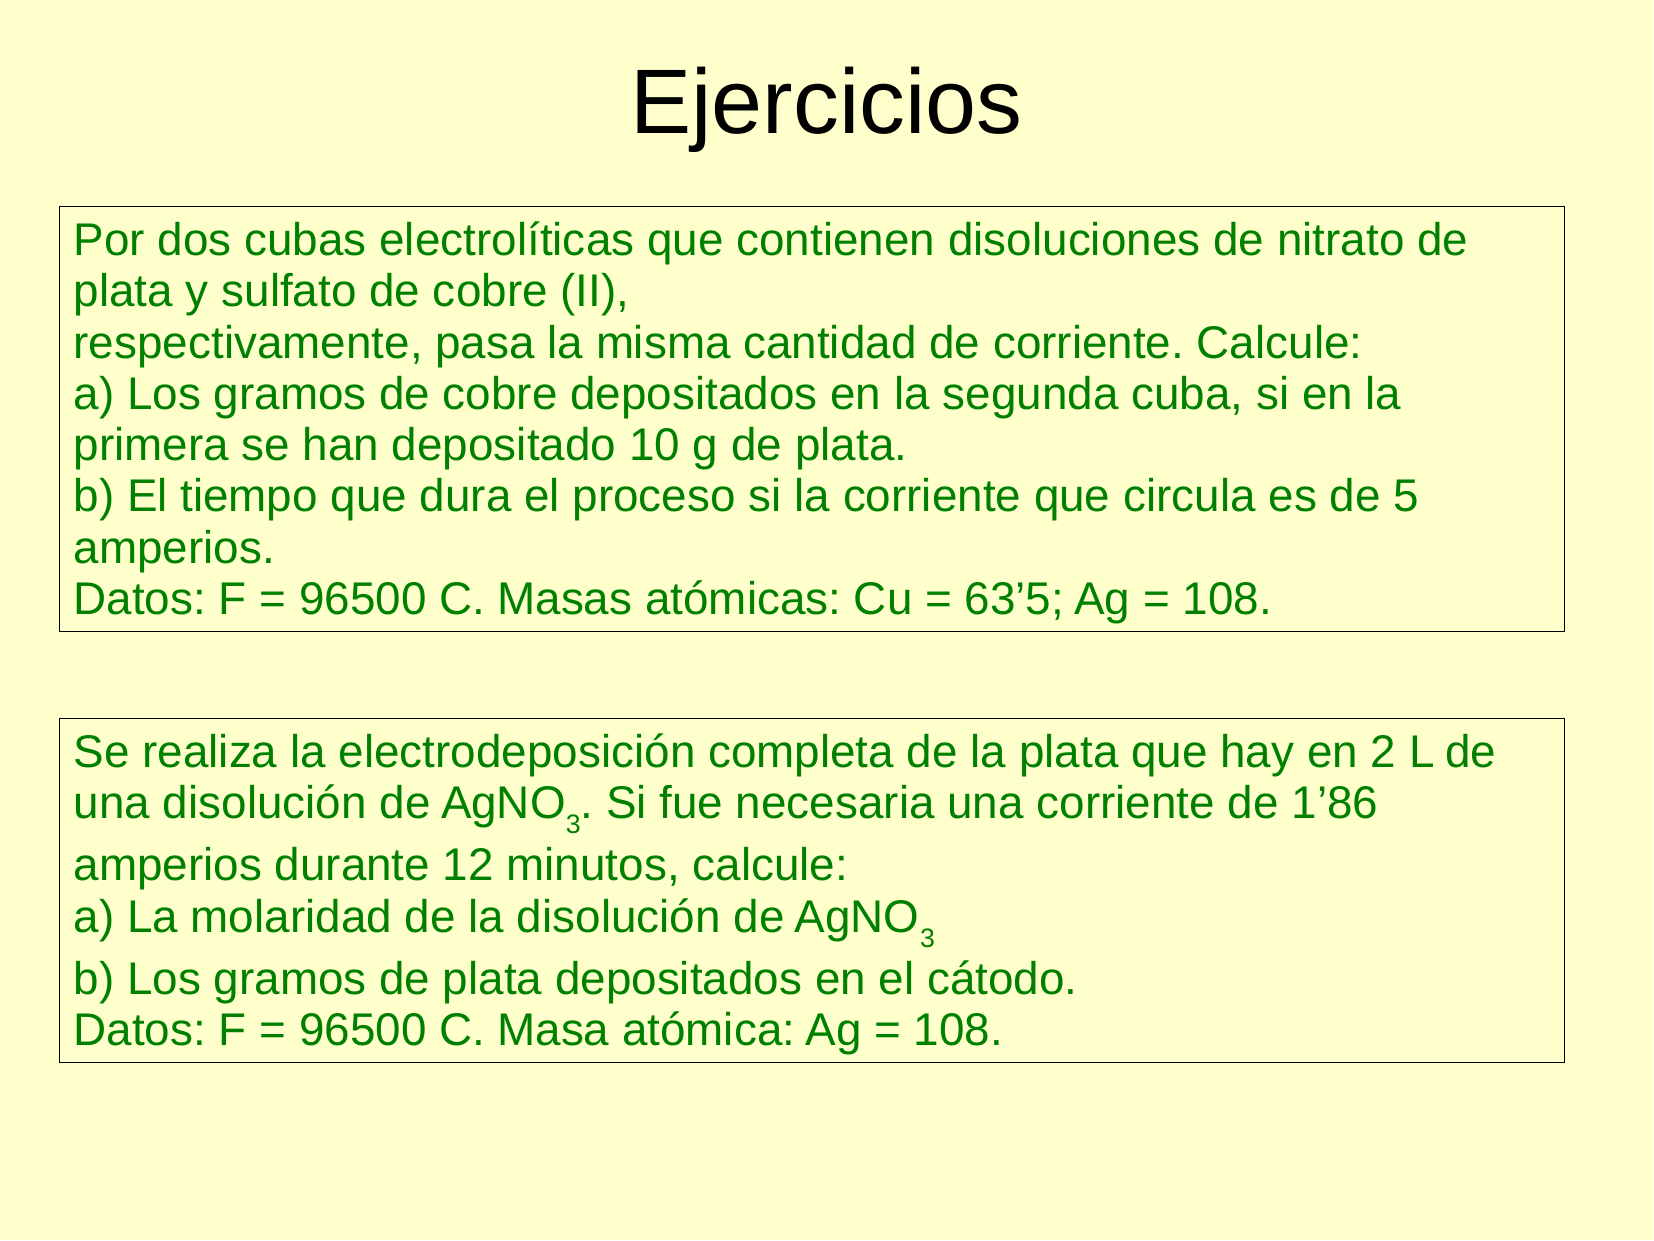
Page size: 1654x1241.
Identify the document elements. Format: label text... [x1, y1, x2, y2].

text_box Por dos cubas electrolíticas que contienen disoluciones de nitrato de plata y sulfato de cobre (II), respectivamente, pasa la misma cantidad de corriente. Calcule: a) Los gramos de cobre depositados en la segunda cuba, si en la primera se han depositado 10 g de plata. b) El tiempo que dura el proceso si la corriente que circula es de 5 amperios. Datos: F = 96500 C. Masas atómicas: Cu = 63’5; Ag = 108. [59, 206, 1565, 630]
text_box Se realiza la electrodeposición completa de la plata que hay en 2 L de una disolución de AgNO3. Si fue necesaria una corriente de 1’86 amperios durante 12 minutos, calcule: a) La molaridad de la disolución de AgNO3 b) Los gramos de plata depositados en el cátodo. Datos: F = 96500 C. Masa atómica: Ag = 108. [59, 718, 1565, 1062]
title Ejercicios [82, 50, 1571, 154]
